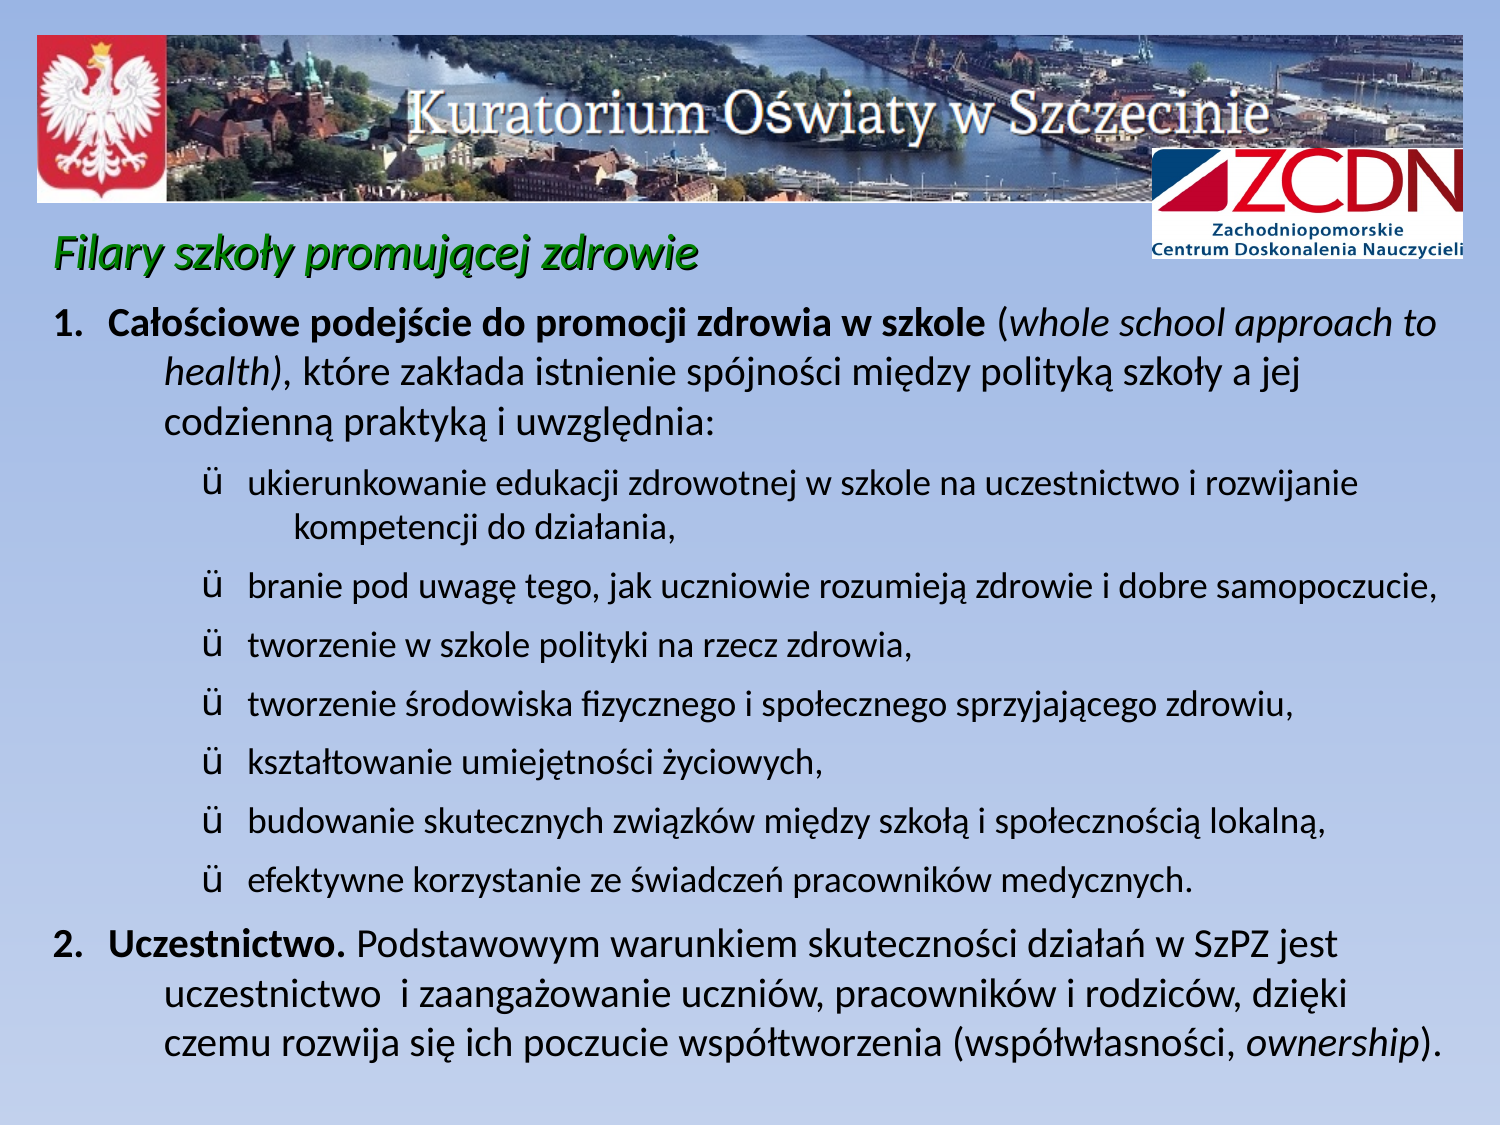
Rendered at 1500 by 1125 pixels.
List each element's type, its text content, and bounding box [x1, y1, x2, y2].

list Filary szkoły promującej zdrowie Całościowe podejście do promocji zdrowia w szkole (whole school approach to health), które zakłada istnienie spójności między polityką szkoły a jej codzienną praktyką i uwzględnia: ukierunkowanie edukacji zdrowotnej w szkole na uczestnictwo i rozwijanie kompetencji do działania, branie pod uwagę tego, jak uczniowie rozumieją zdrowie i dobre samopoczucie, tworzenie w szkole polityki na rzecz zdrowia, tworzenie środowiska fizycznego i społecznego sprzyjającego zdrowiu, kształtowanie umiejętności życiowych, budowanie skutecznych związków między szkołą i społecznością lokalną, efektywne korzystanie ze świadczeń pracowników medycznych. Uczestnictwo. Podstawowym warunkiem skuteczności działań w SzPZ jest uczestnictwo i zaangażowanie uczniów, pracowników i rodziców, dzięki czemu rozwija się ich poczucie współtworzenia (współwłasności, ownership). [37, 211, 1480, 1078]
picture [37, 35, 1463, 259]
